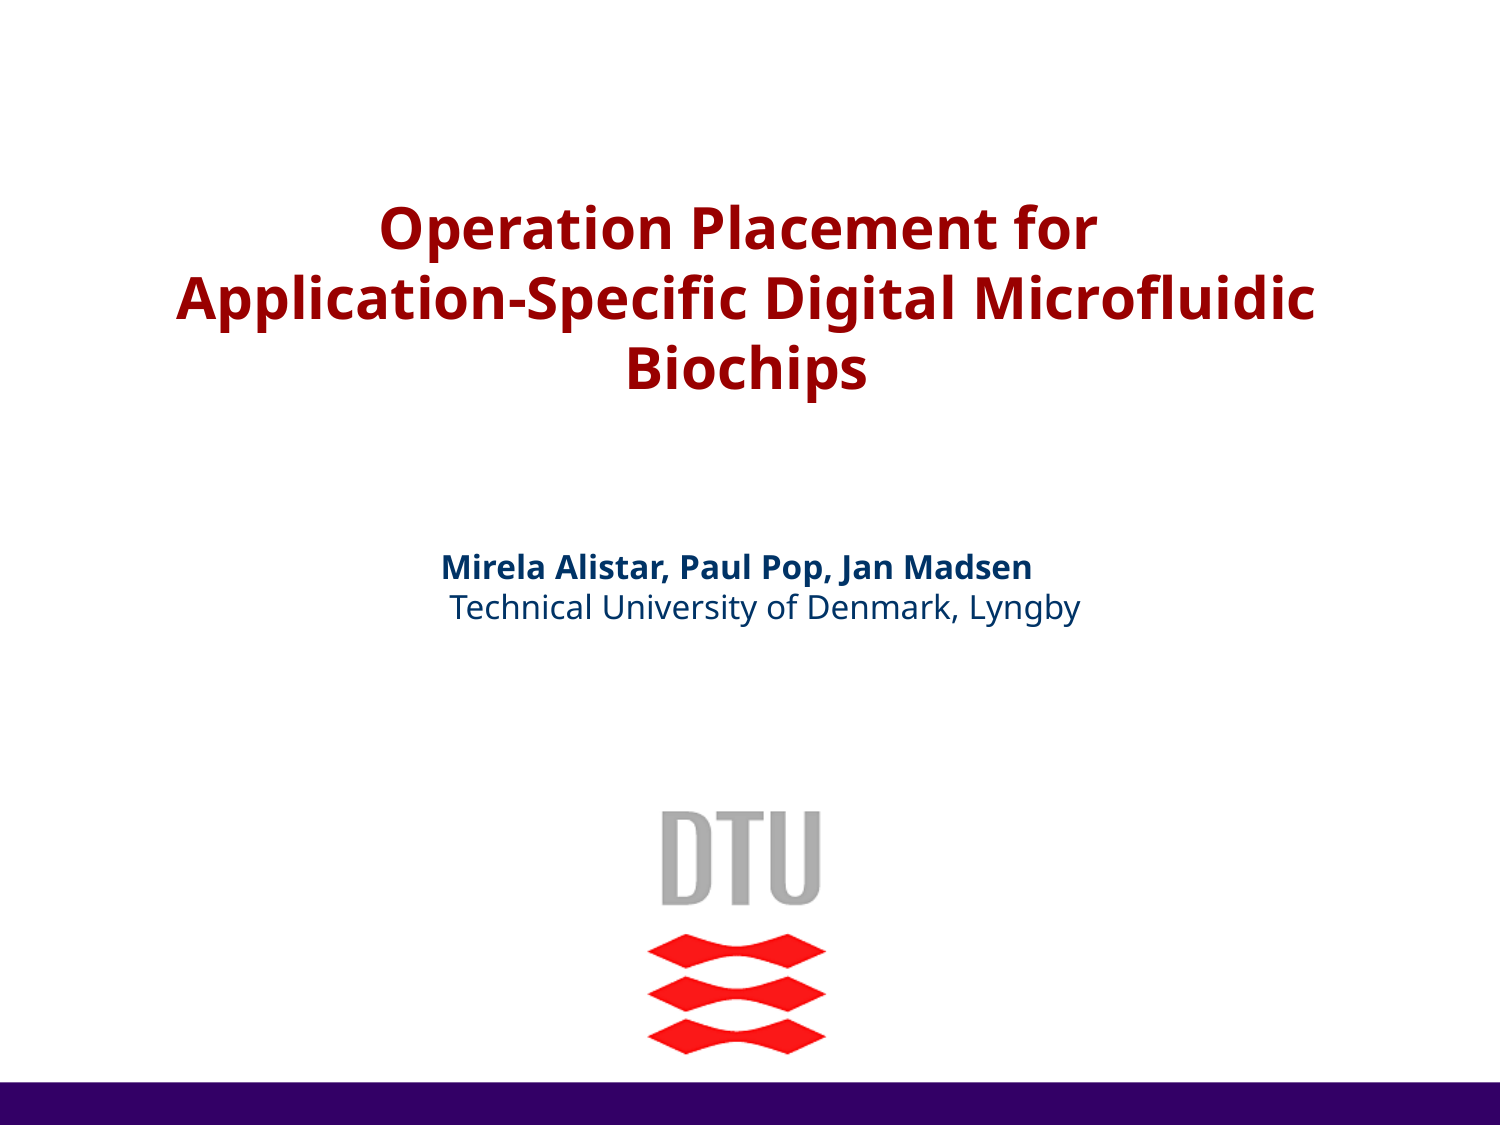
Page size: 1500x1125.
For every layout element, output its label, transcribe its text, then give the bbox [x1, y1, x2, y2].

title Operation Placement for Application-Specific Digital Microfluidic Biochips [52, 139, 1441, 453]
picture [599, 795, 876, 1071]
subtitle Mirela Alistar, Paul Pop, Jan Madsen Technical University of Denmark, Lyngby [99, 538, 1375, 699]
